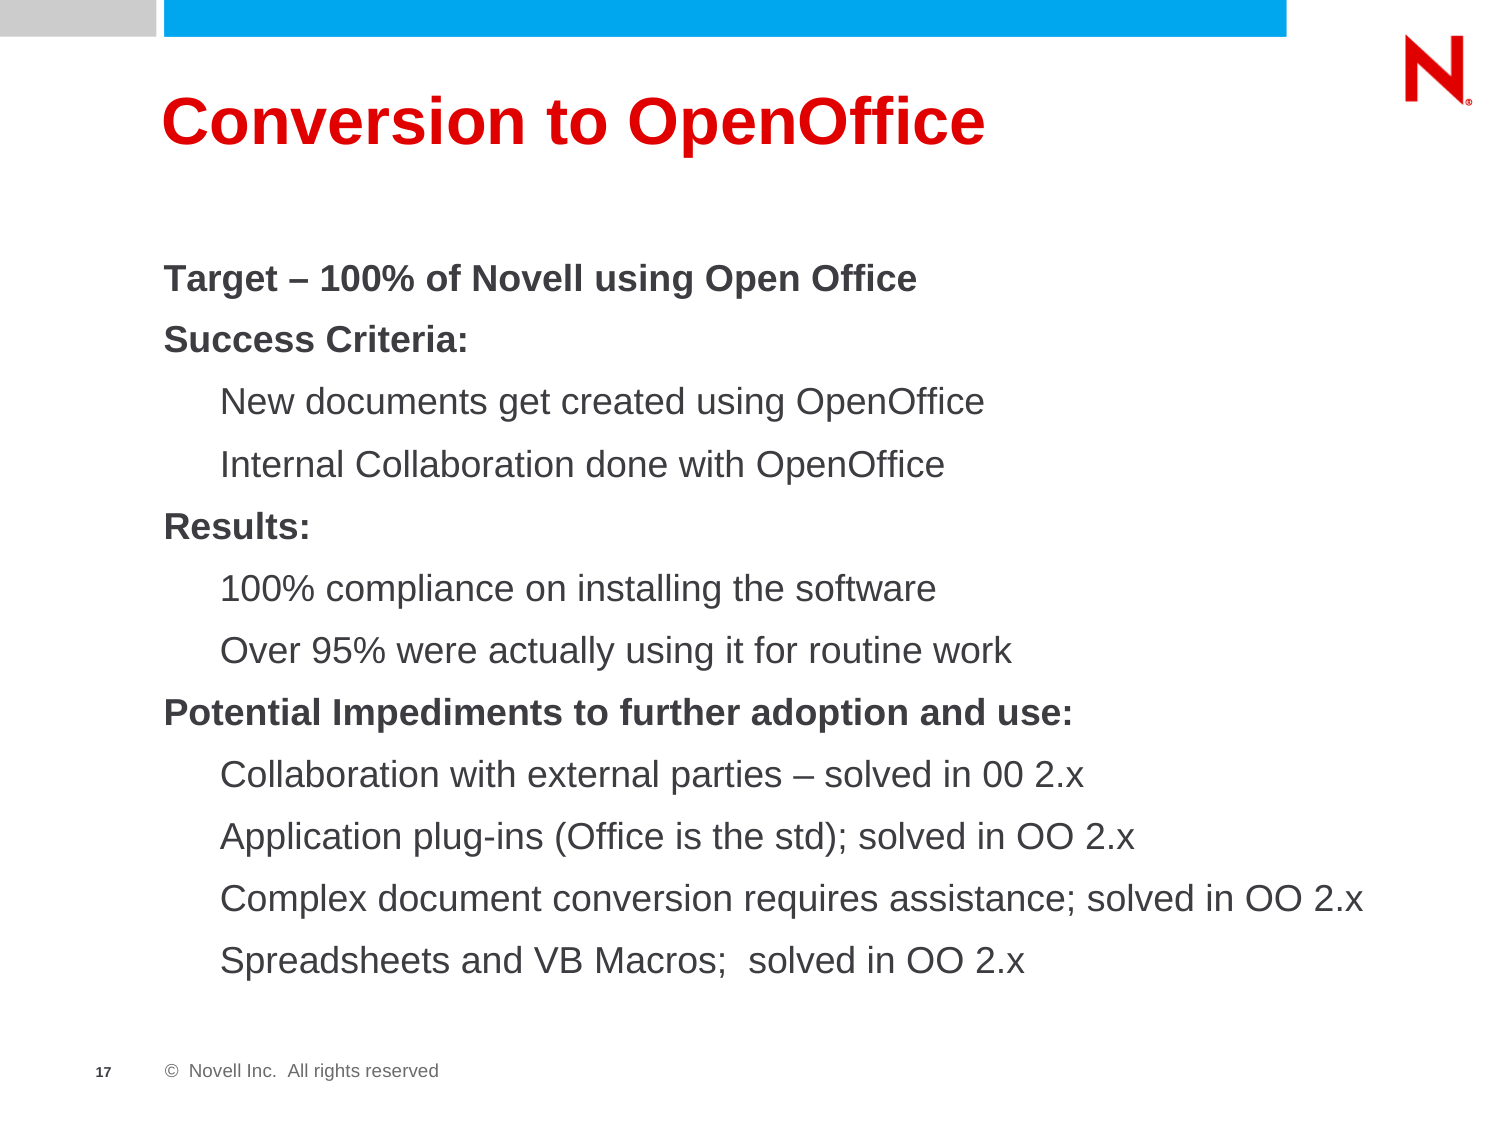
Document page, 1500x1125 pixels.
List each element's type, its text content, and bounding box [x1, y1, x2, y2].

list Target – 100% of Novell using Open Office Success Criteria: New documents get created using OpenOffice Internal Collaboration done with OpenOffice Results: 100% compliance on installing the software Over 95% were actually using it for routine work Potential Impediments to further adoption and use: Collaboration with external parties – solved in 00 2.x Application plug-ins (Office is the std); solved in OO 2.x Complex document conversion requires assistance; solved in OO 2.x Spreadsheets and VB Macros; solved in OO 2.x [163, 254, 1404, 986]
title Conversion to OpenOffice [161, 41, 1383, 205]
picture [1403, 32, 1473, 107]
